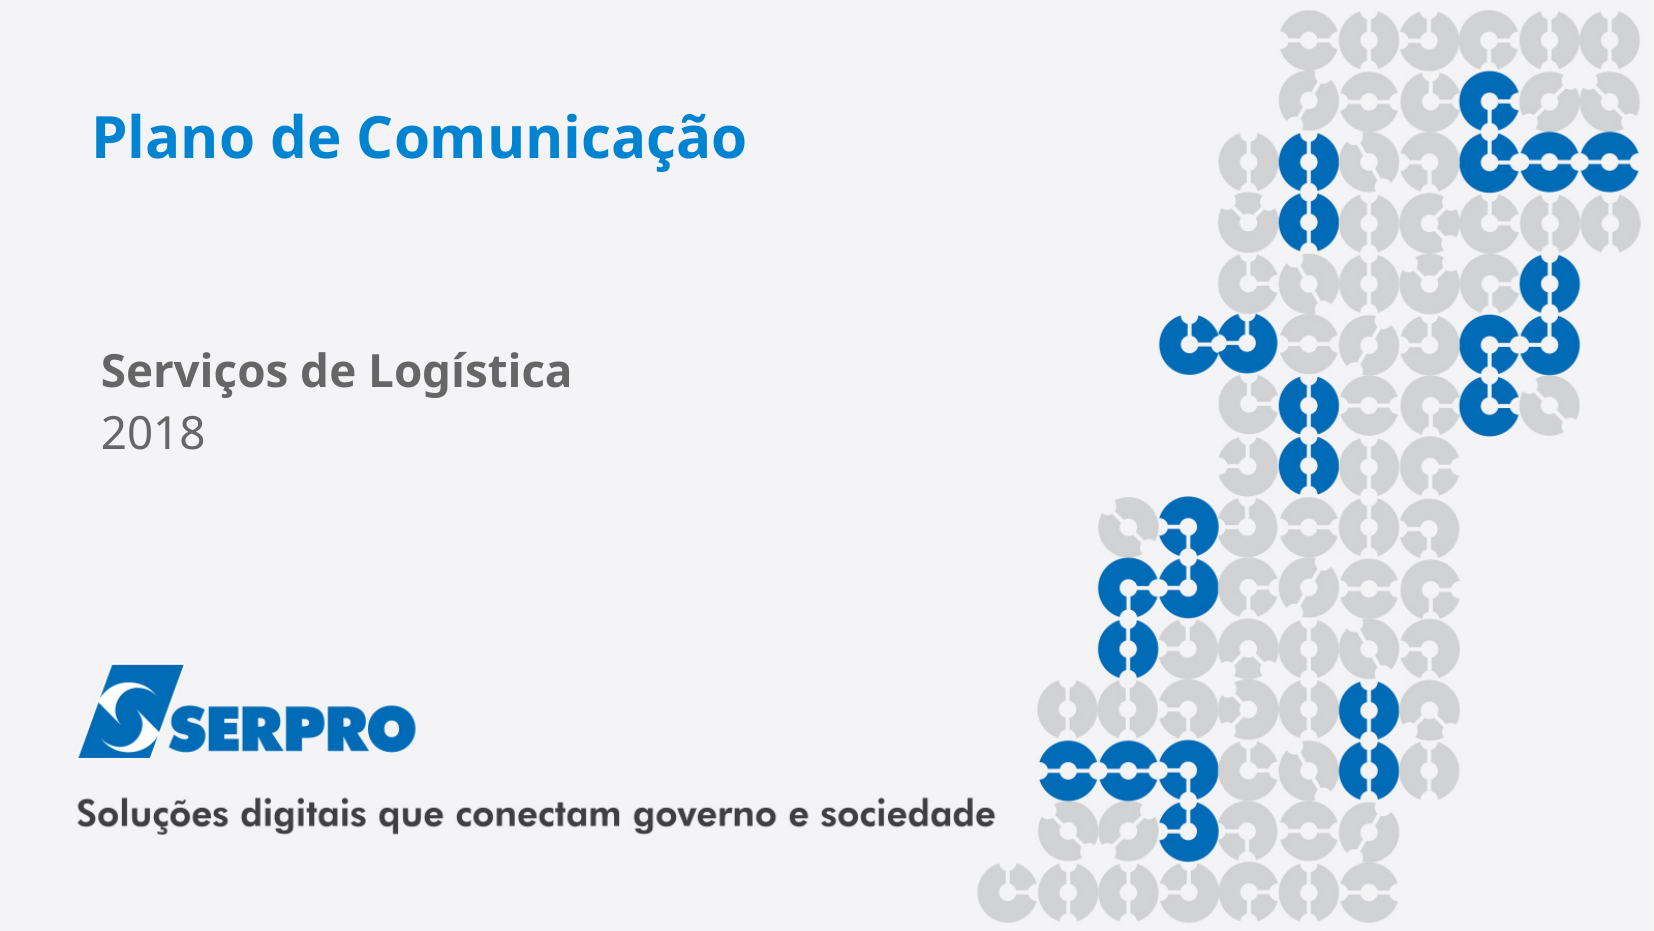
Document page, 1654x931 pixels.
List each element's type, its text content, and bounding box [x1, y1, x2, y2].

text_box Plano de Comunicação [76, 88, 1099, 444]
picture [0, 0, 1654, 931]
text_box Serviços de Logística 2018 [85, 330, 1211, 471]
